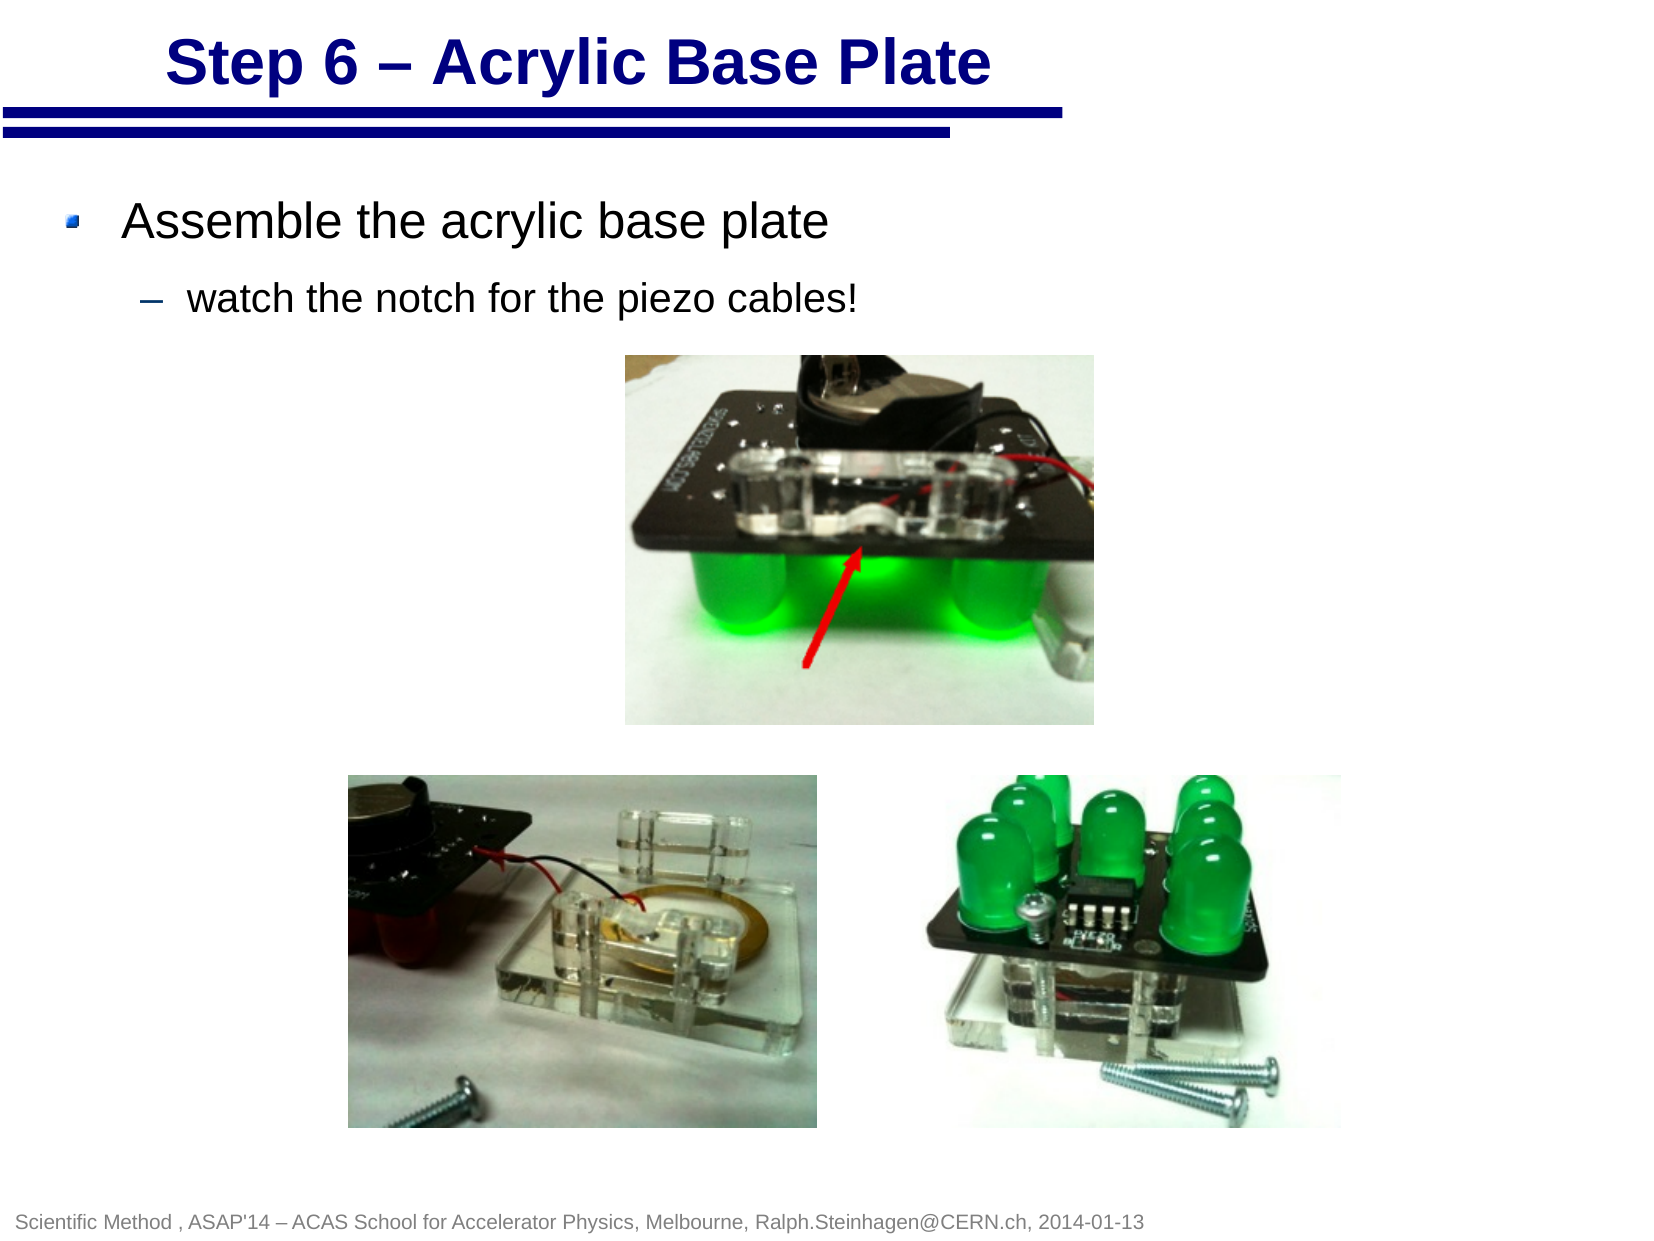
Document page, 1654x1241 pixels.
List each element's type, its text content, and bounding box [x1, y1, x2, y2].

title Step 6 – Acrylic Base Plate [165, 0, 1323, 124]
picture [348, 775, 817, 1128]
picture [871, 775, 1341, 1128]
list Assemble the acrylic base plate watch the notch for the piezo cables! [65, 192, 1628, 1205]
picture [625, 355, 1094, 725]
